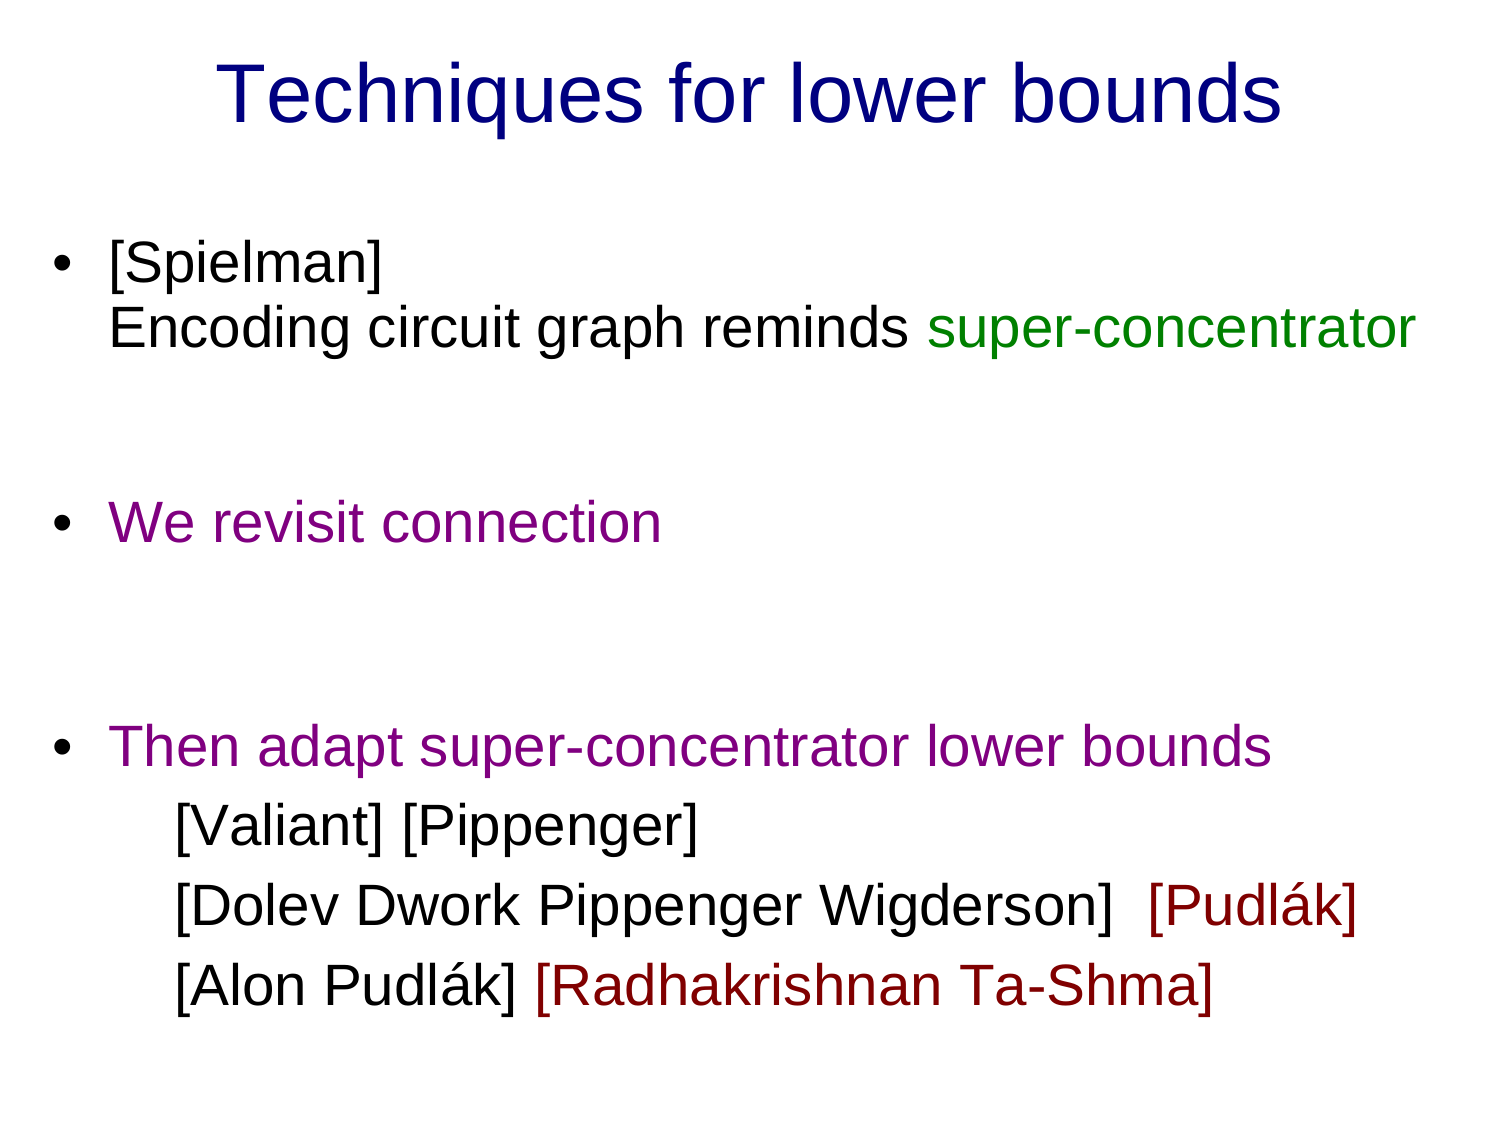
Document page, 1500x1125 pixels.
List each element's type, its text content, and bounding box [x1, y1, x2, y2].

title Techniques for lower bounds [37, 37, 1463, 150]
list [Spielman] Encoding circuit graph reminds super-concentrator We revisit connection Then adapt super-concentrator lower bounds [Valiant] [Pippenger] [Dolev Dwork Pippenger Wigderson] [Pudlák] [Alon Pudlák] [Radhakrishnan Ta-Shma] [37, 156, 1500, 1120]
